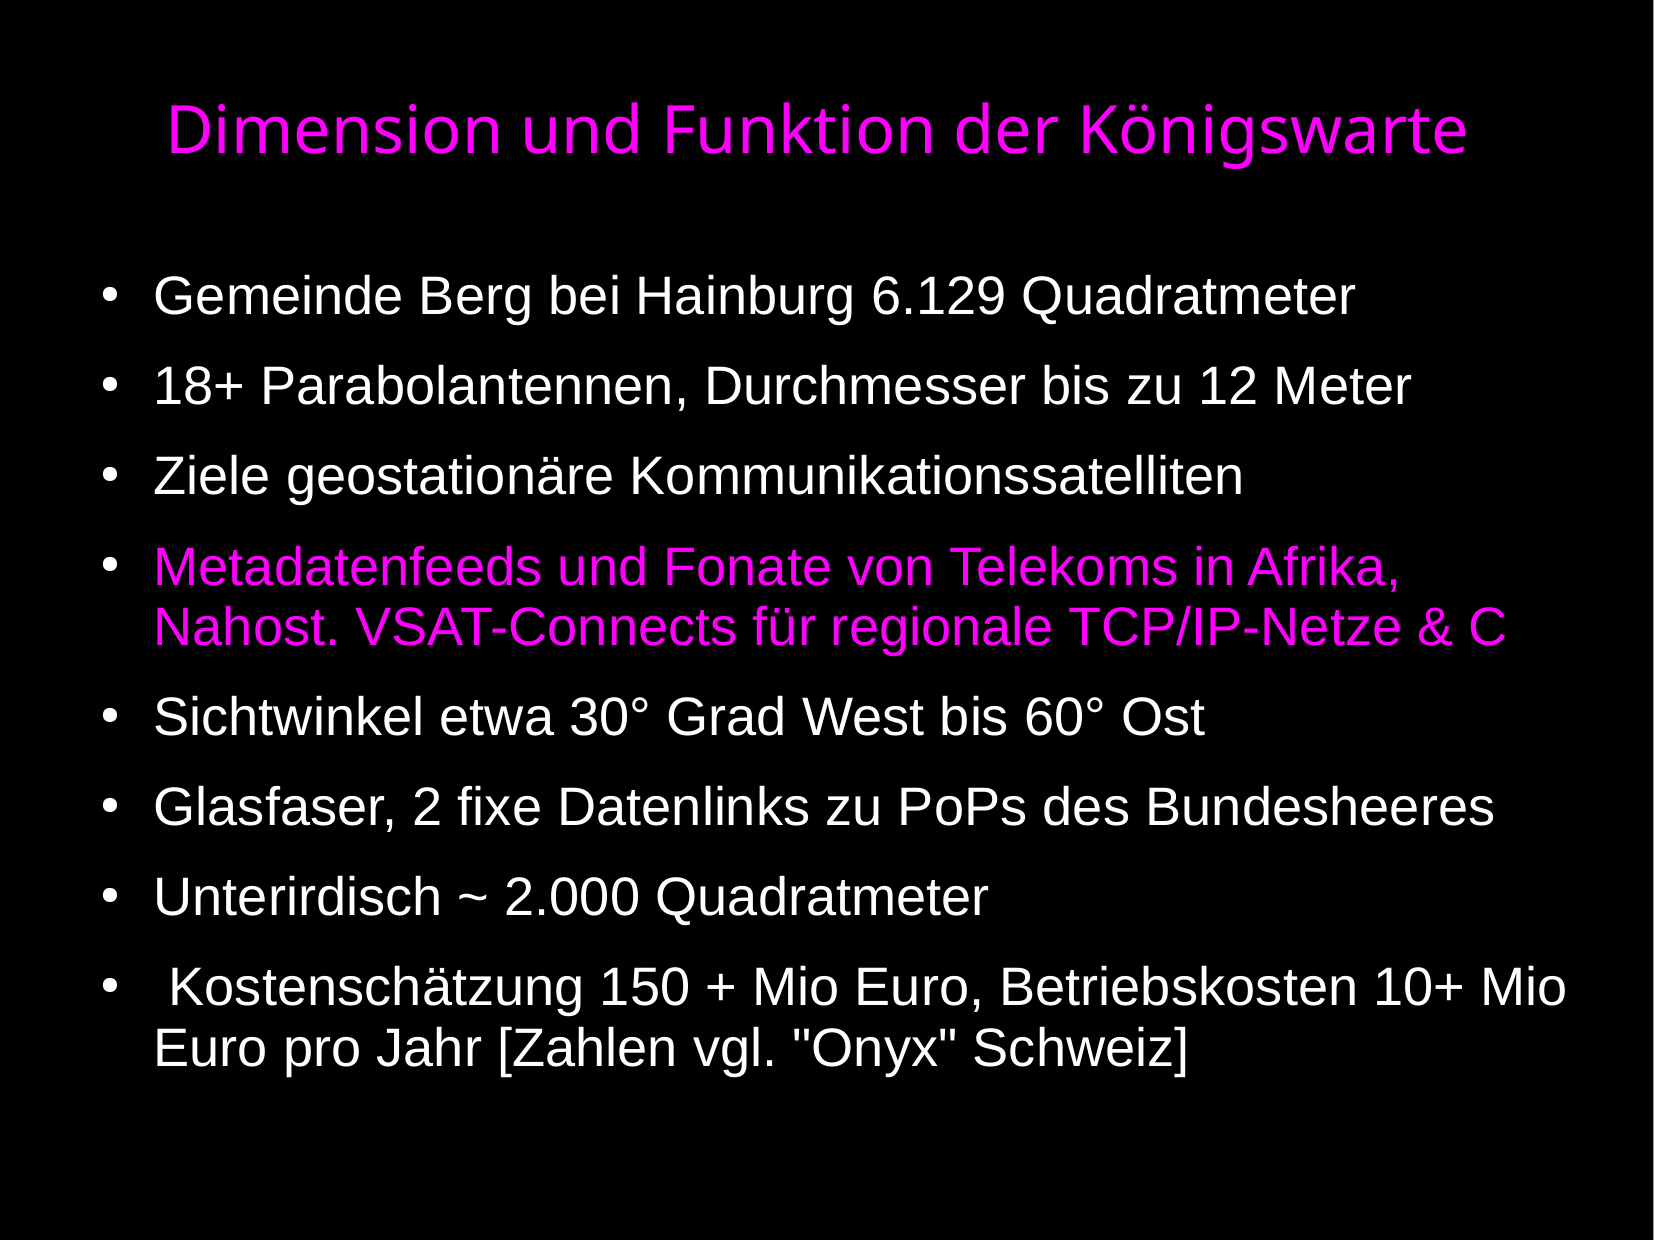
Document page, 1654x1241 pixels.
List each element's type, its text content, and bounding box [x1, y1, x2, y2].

text_box [82, 49, 1571, 222]
list Gemeinde Berg bei Hainburg 6.129 Quadratmeter 18+ Parabolantennen, Durchmesser bis zu 12 Meter Ziele geostationäre Kommunikationssatelliten Metadatenfeeds und Fonate von Telekoms in Afrika, Nahost. VSAT-Connects für regionale TCP/IP-Netze & C Sichtwinkel etwa 30° Grad West bis 60° Ost Glasfaser, 2 fixe Datenlinks zu PoPs des Bundesheeres Unterirdisch ~ 2.000 Quadratmeter Kostenschätzung 150 + Mio Euro, Betriebskosten 10+ Mio Euro pro Jahr [Zahlen vgl. "Onyx" Schweiz] [82, 265, 1571, 1094]
